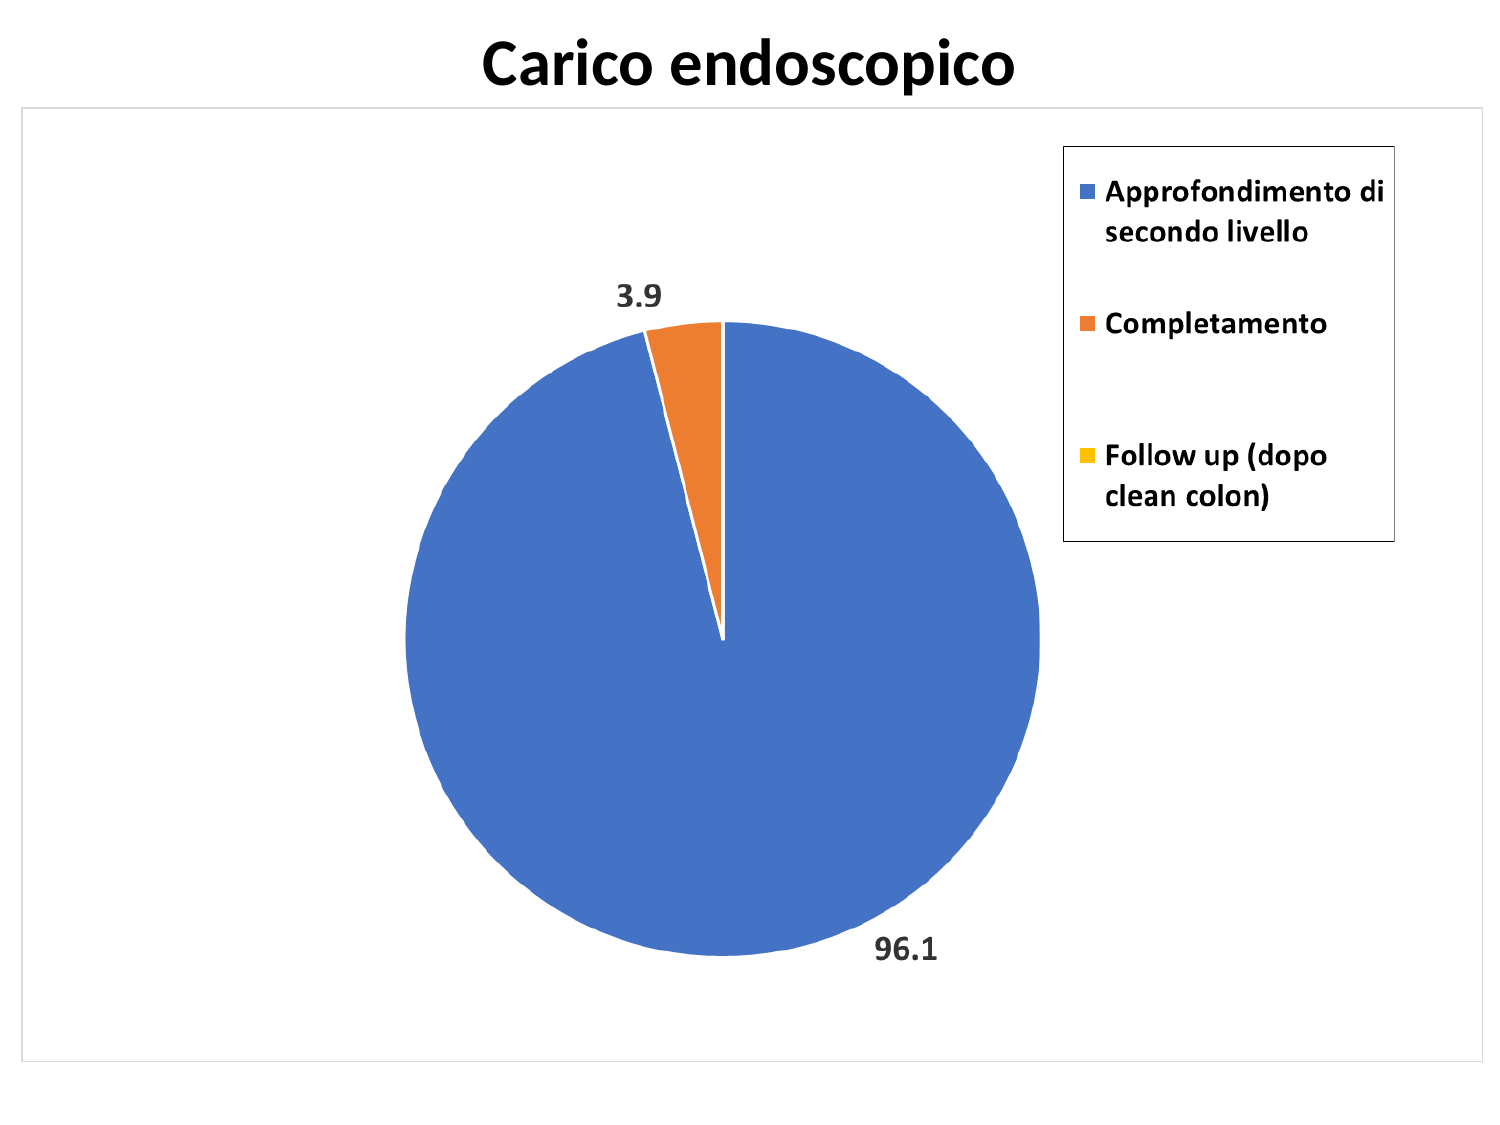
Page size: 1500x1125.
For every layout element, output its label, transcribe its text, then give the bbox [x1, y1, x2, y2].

text_box Carico endoscopico [0, 11, 1500, 107]
picture [21, 107, 1483, 1062]
